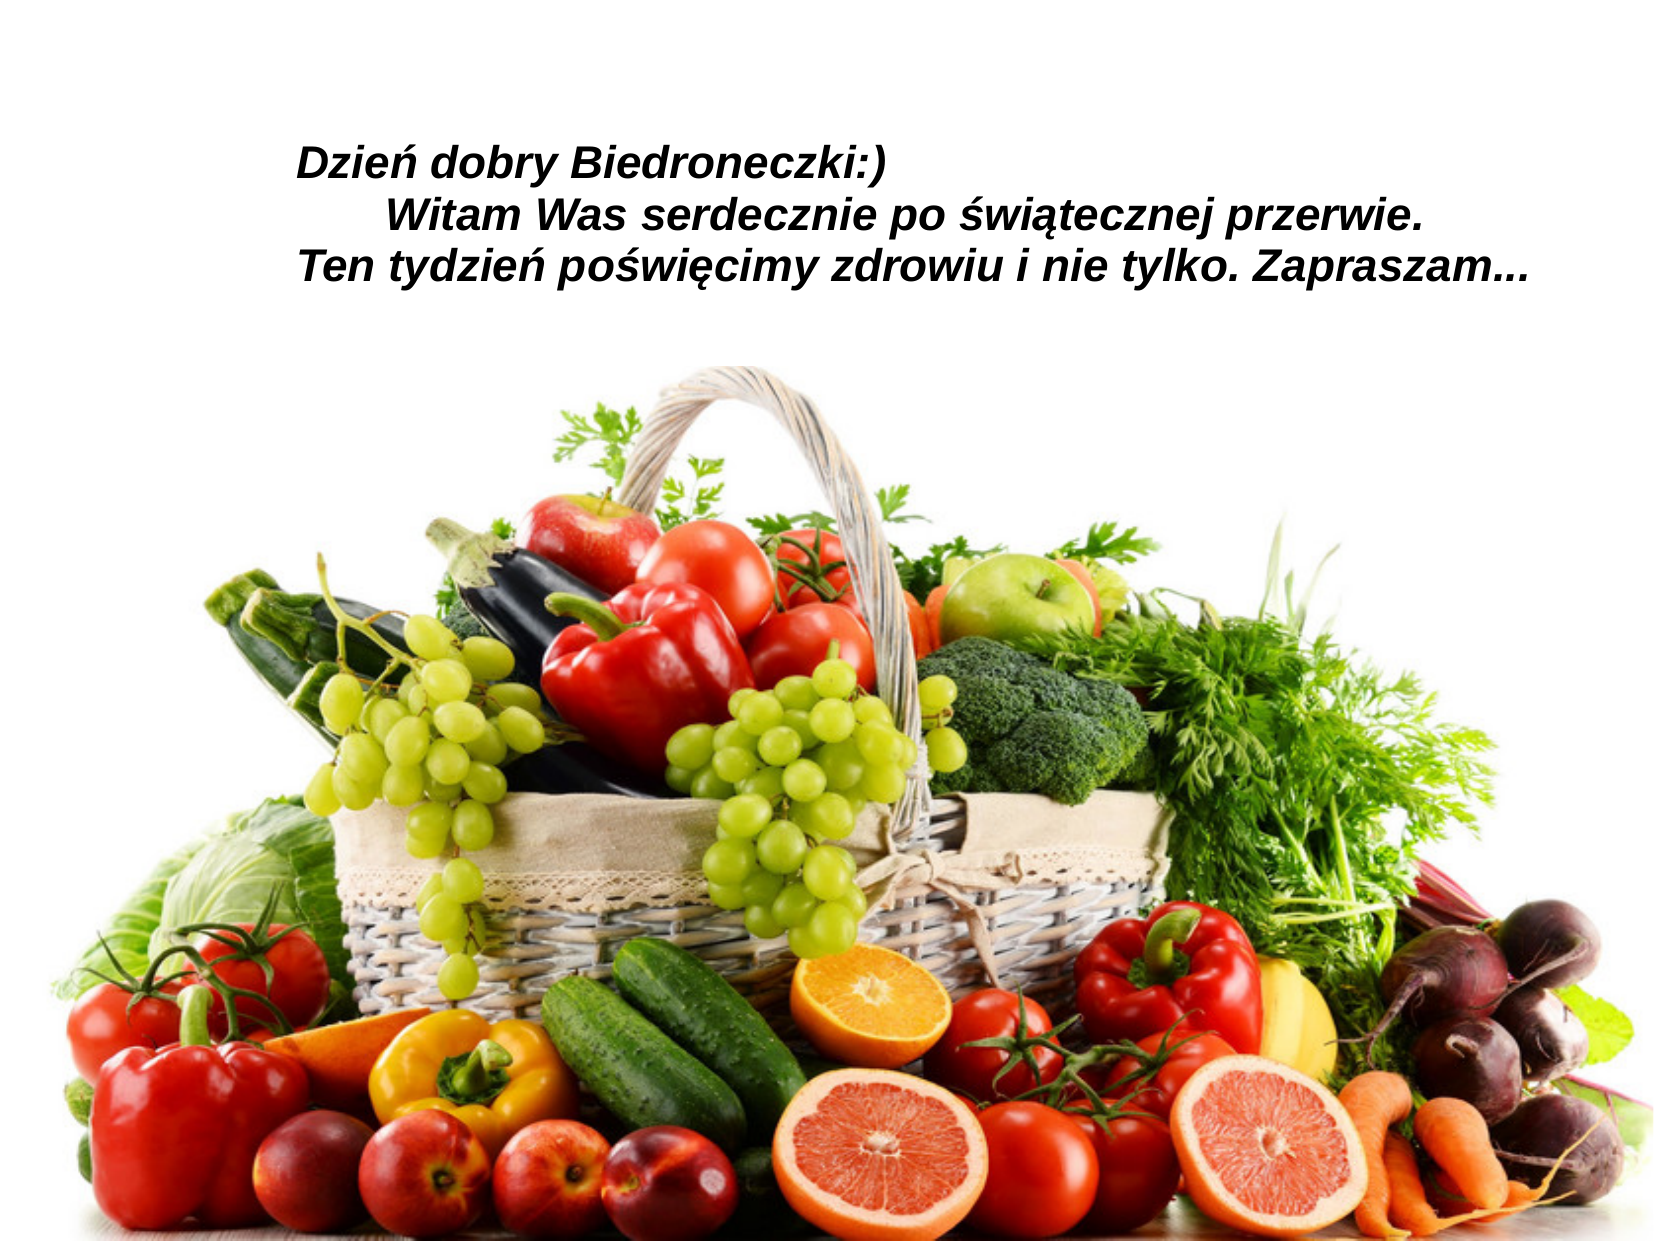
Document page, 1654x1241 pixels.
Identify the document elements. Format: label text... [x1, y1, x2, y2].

text_box Dzień dobry Biedroneczki:) Witam Was serdecznie po świątecznej przerwie. Ten tydzień poświęcimy zdrowiu i nie tylko. Zapraszam... [281, 129, 1548, 300]
picture [0, 366, 1654, 1241]
